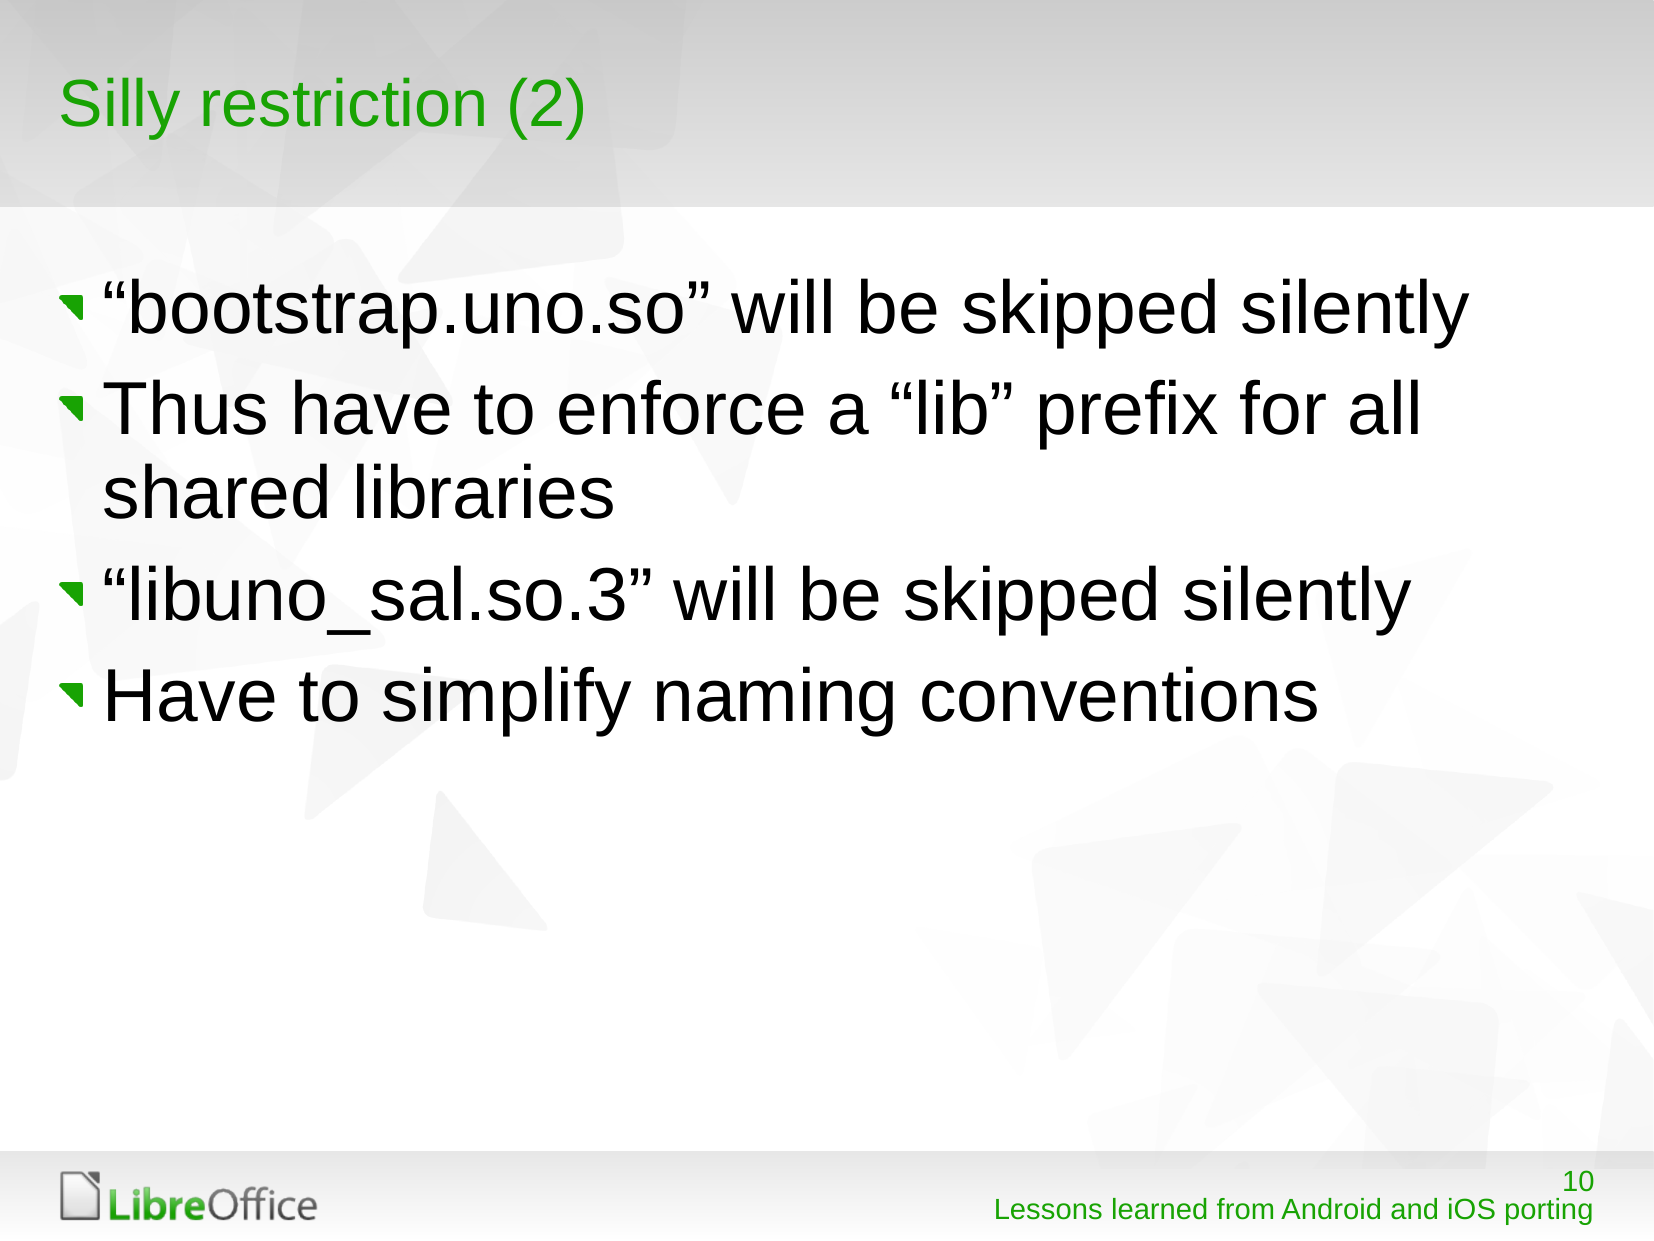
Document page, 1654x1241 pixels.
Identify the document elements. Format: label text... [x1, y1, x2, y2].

title Silly restriction (2) [59, 29, 1595, 178]
picture [41, 1152, 337, 1240]
list “bootstrap.uno.so” will be skipped silently Thus have to enforce a “lib” prefix for all shared libraries “libuno_sal.so.3” will be skipped silently Have to simplify naming conventions [59, 265, 1595, 1114]
picture [0, 0, 783, 931]
picture [915, 548, 1654, 1169]
